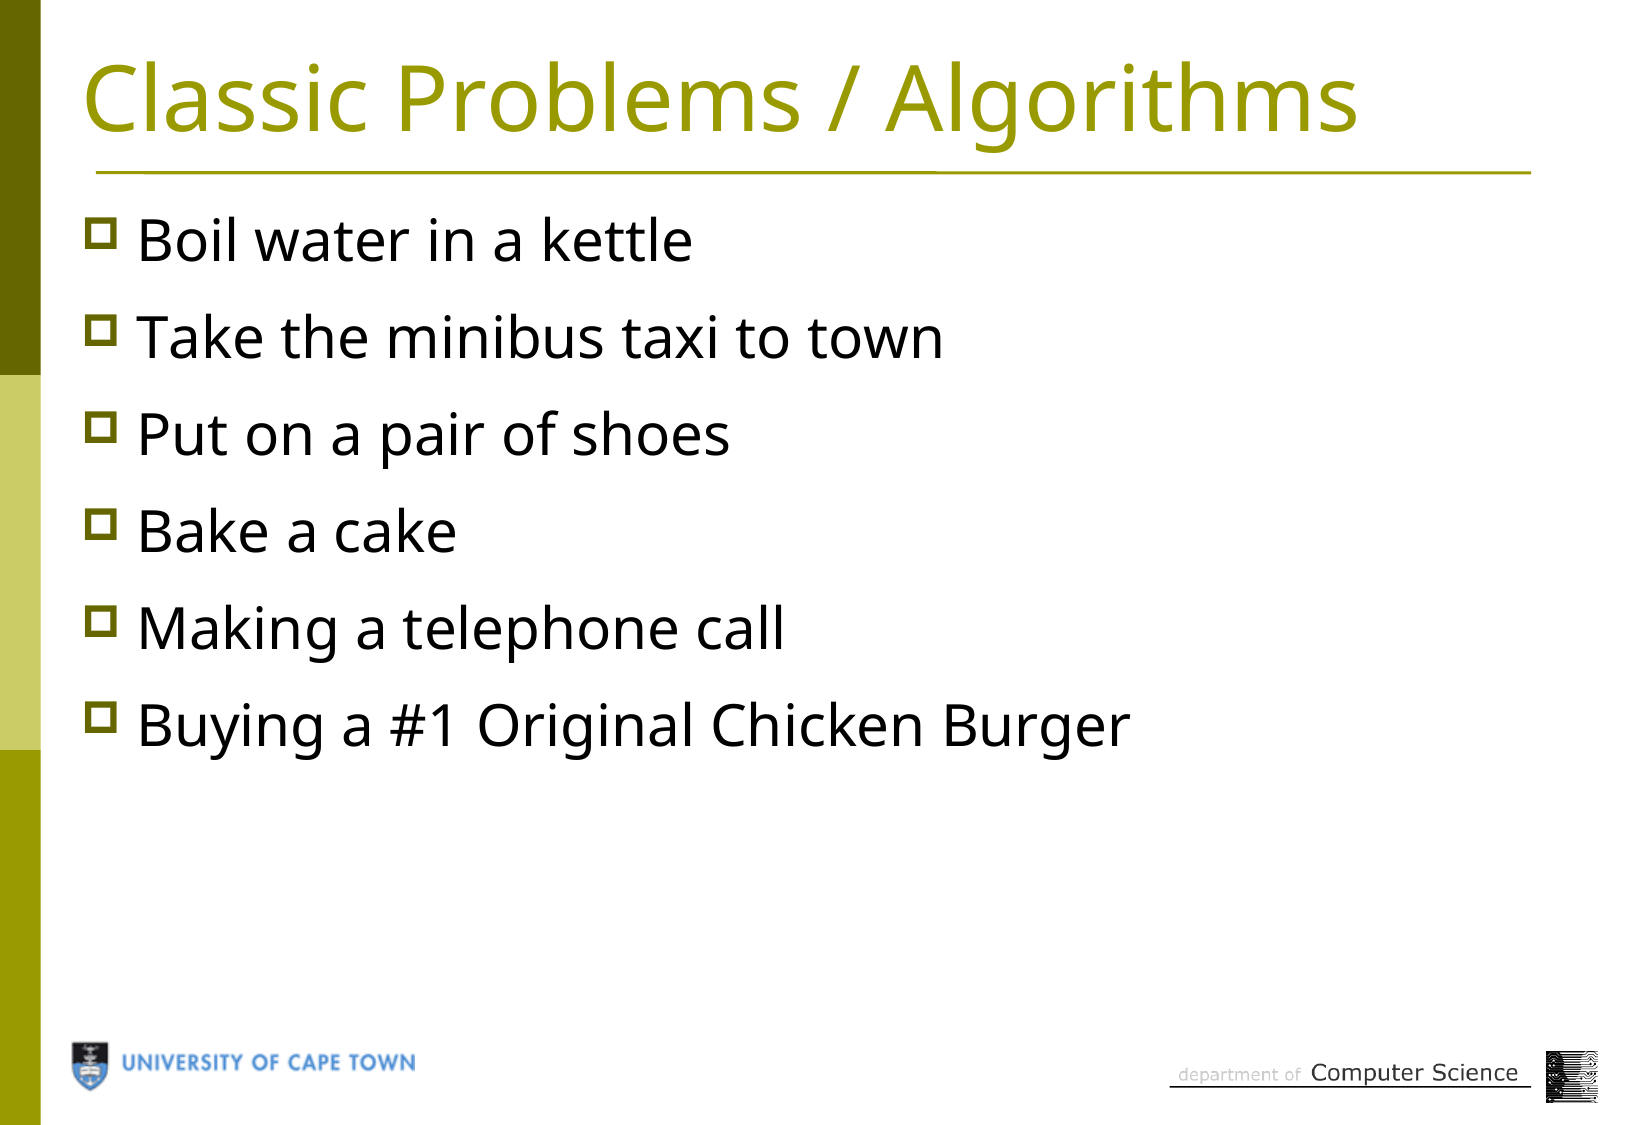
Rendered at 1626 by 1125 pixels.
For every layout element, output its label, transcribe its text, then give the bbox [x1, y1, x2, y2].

title Classic Problems / Algorithms [81, 36, 1543, 165]
picture [1546, 1051, 1598, 1103]
picture [1169, 1043, 1532, 1091]
list Boil water in a kettle Take the minibus taxi to town Put on a pair of shoes Bake a cake Making a telephone call Buying a #1 Original Chicken Burger [81, 196, 1543, 1005]
picture [61, 1024, 415, 1103]
